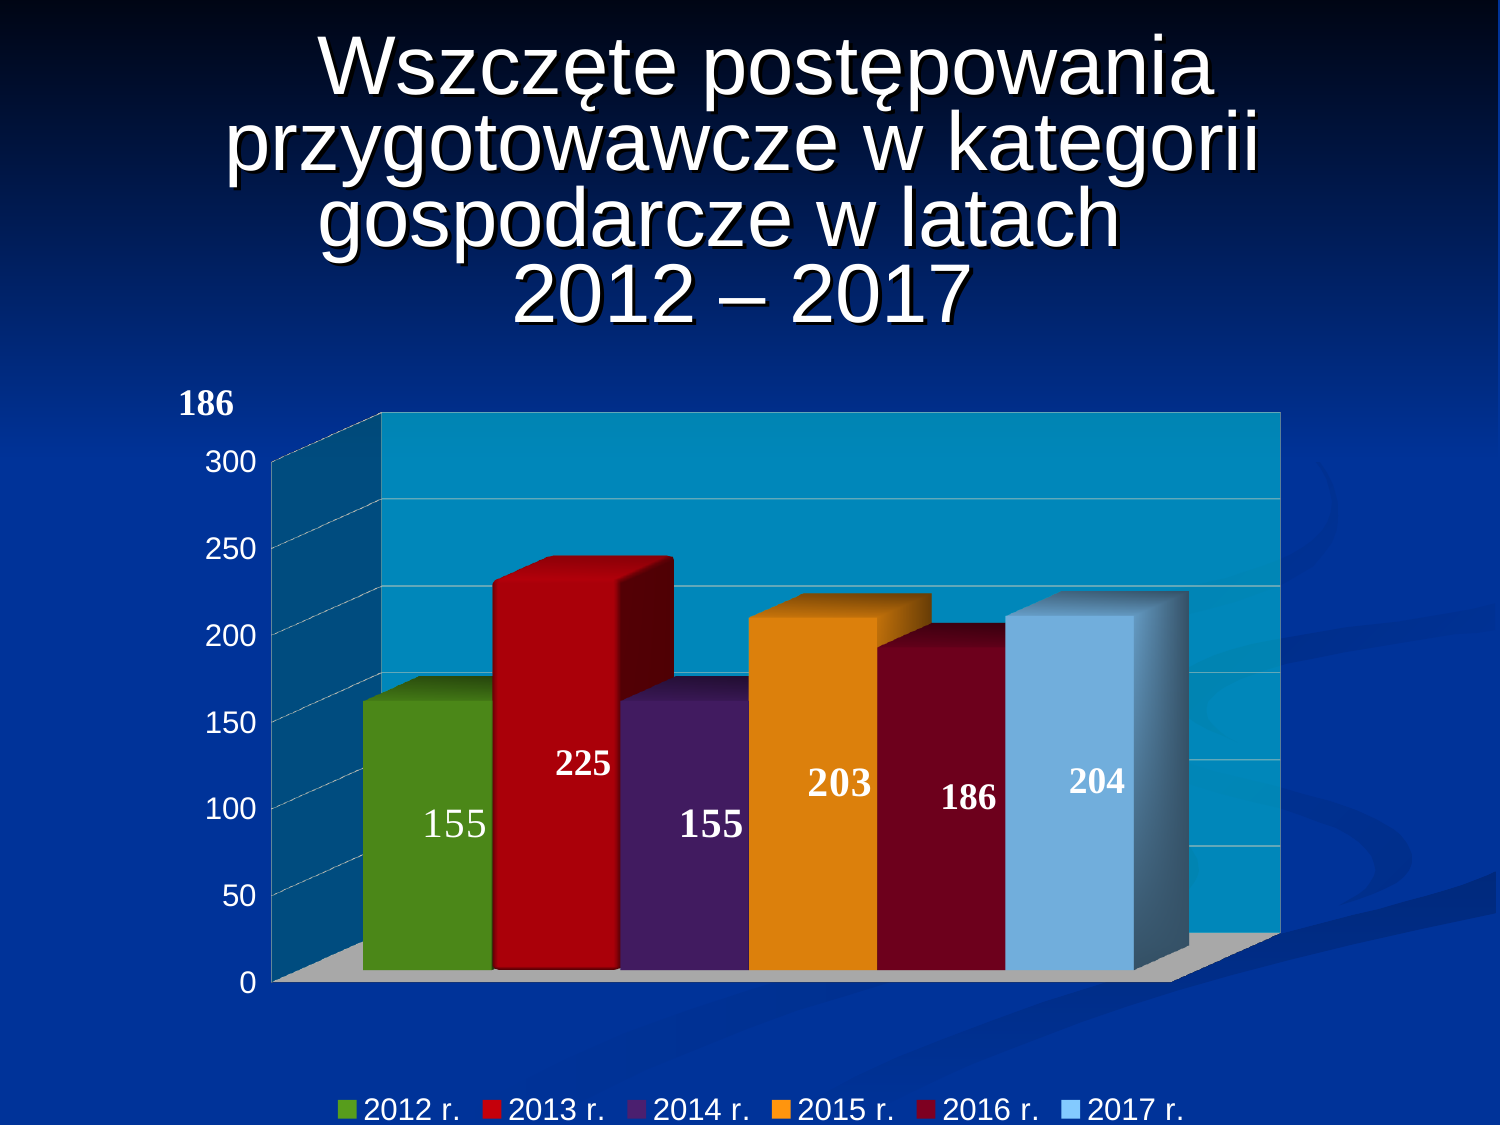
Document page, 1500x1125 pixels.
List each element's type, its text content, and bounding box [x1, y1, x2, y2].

chart [177, 382, 1346, 1125]
title Wszczęte postępowania przygotowawcze w kategorii gospodarcze w latach 2012 – 2017 [68, 35, 1418, 436]
